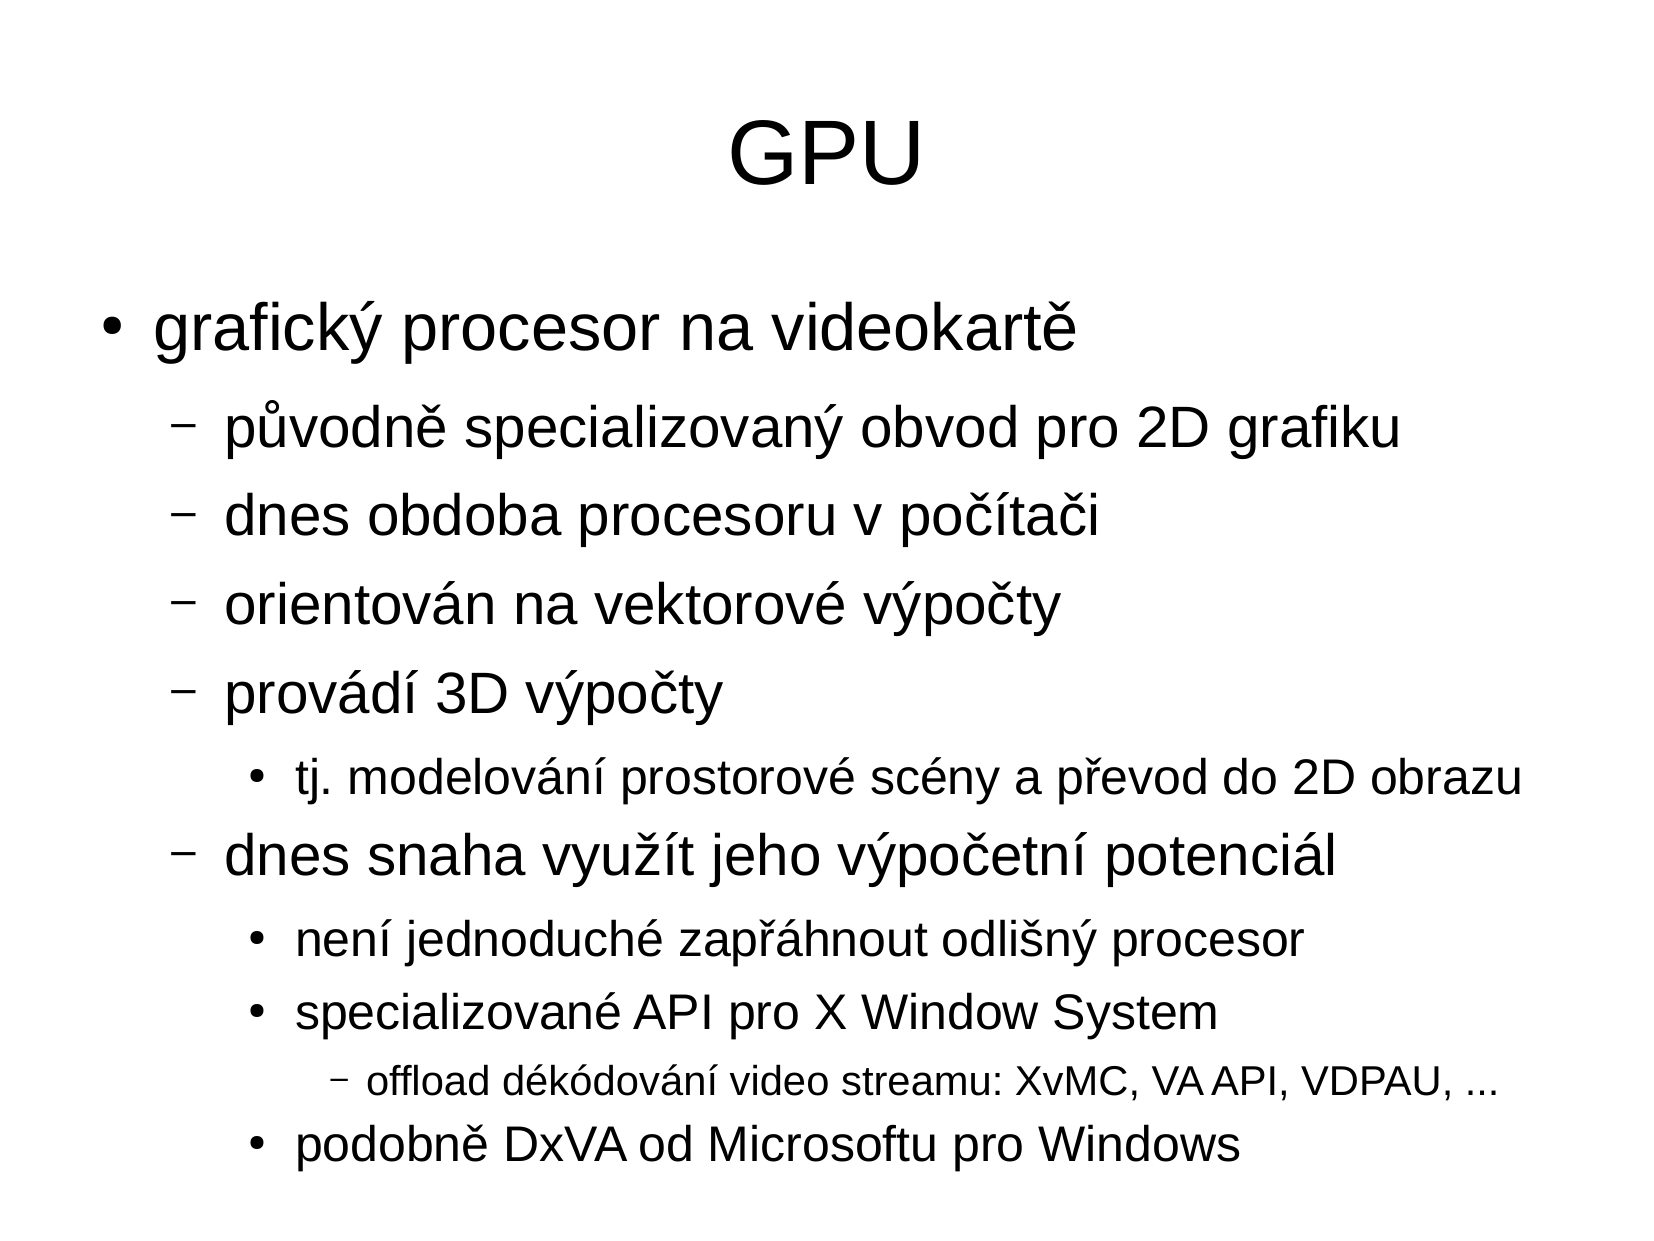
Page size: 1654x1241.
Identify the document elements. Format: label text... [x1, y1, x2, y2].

title GPU [82, 56, 1571, 250]
list grafický procesor na videokartě původně specializovaný obvod pro 2D grafiku dnes obdoba procesoru v počítači orientován na vektorové výpočty provádí 3D výpočty tj. modelování prostorové scény a převod do 2D obrazu dnes snaha využít jeho výpočetní potenciál není jednoduché zapřáhnout odlišný procesor specializované API pro X Window System offload dékódování video streamu: XvMC, VA API, VDPAU, ... podobně DxVA od Microsoftu pro Windows [82, 290, 1571, 1173]
